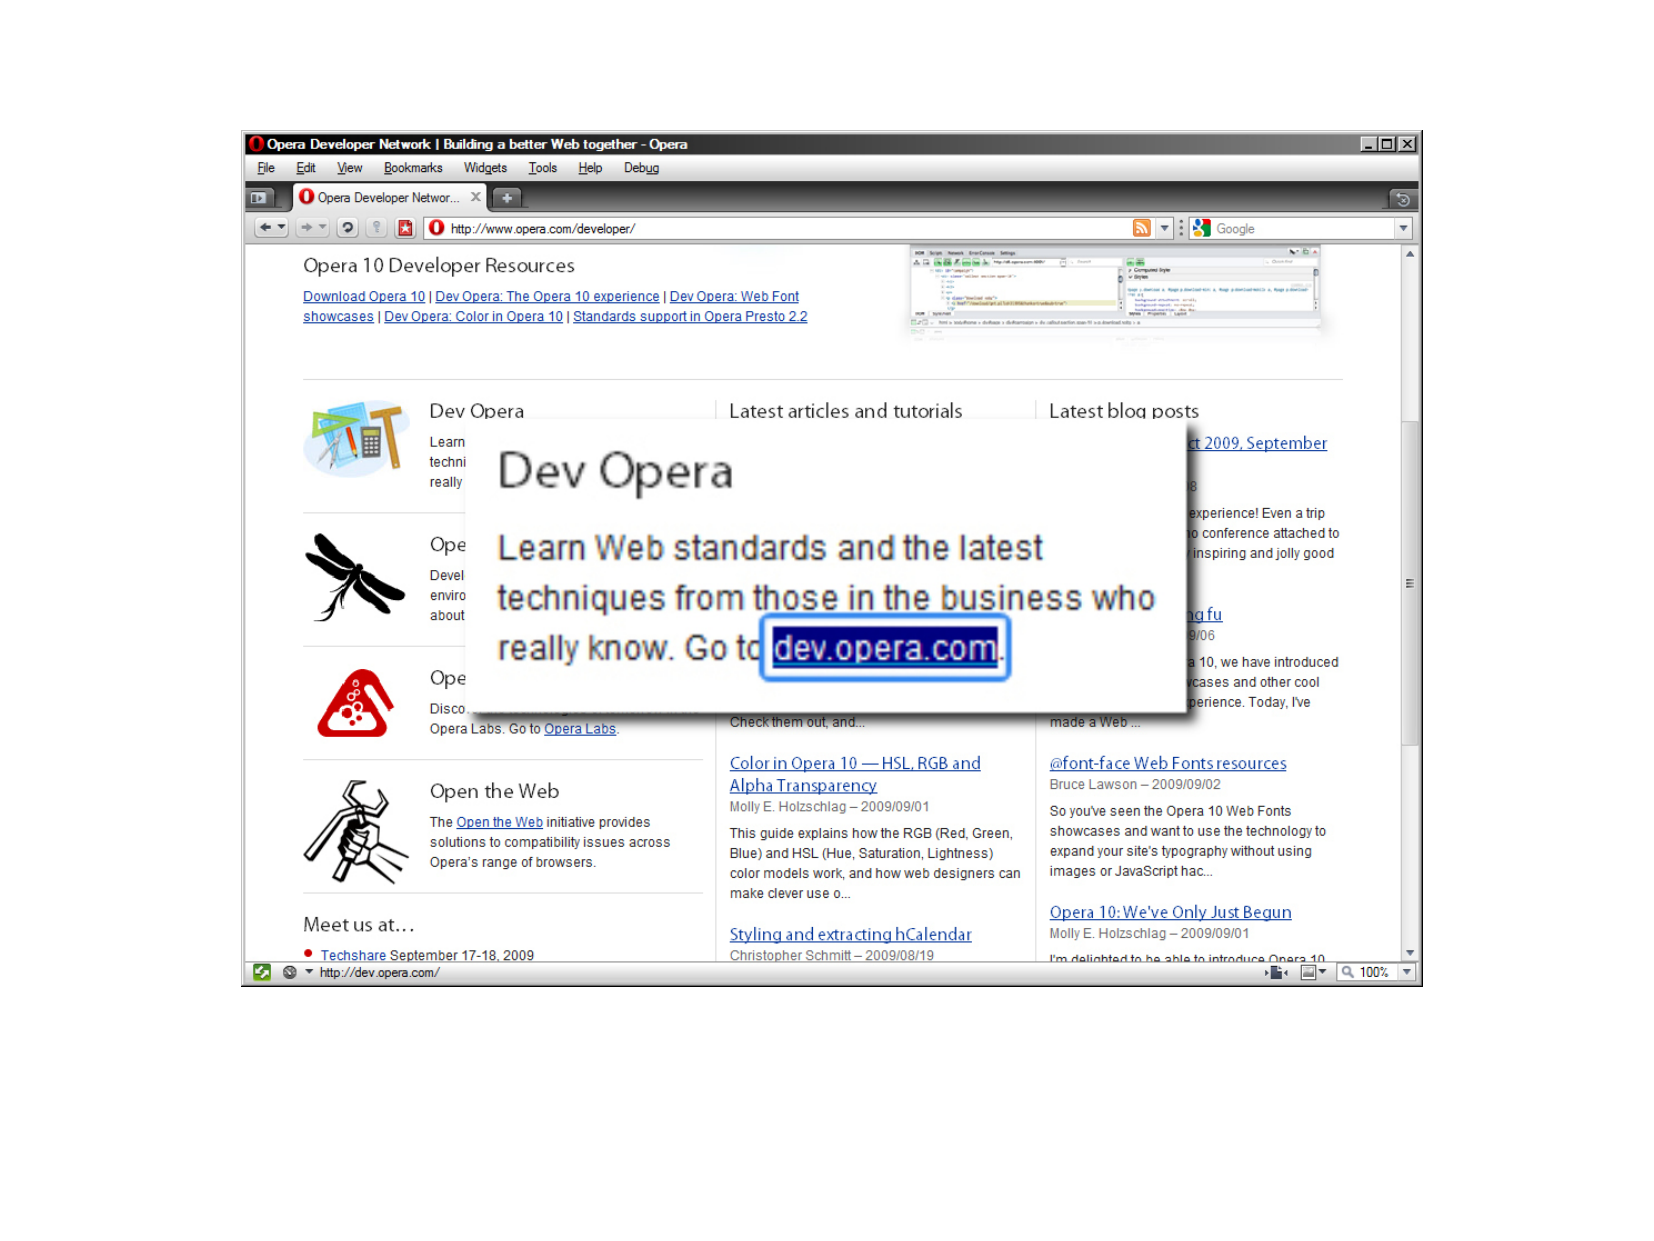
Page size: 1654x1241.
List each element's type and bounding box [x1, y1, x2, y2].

picture [241, 130, 1423, 987]
